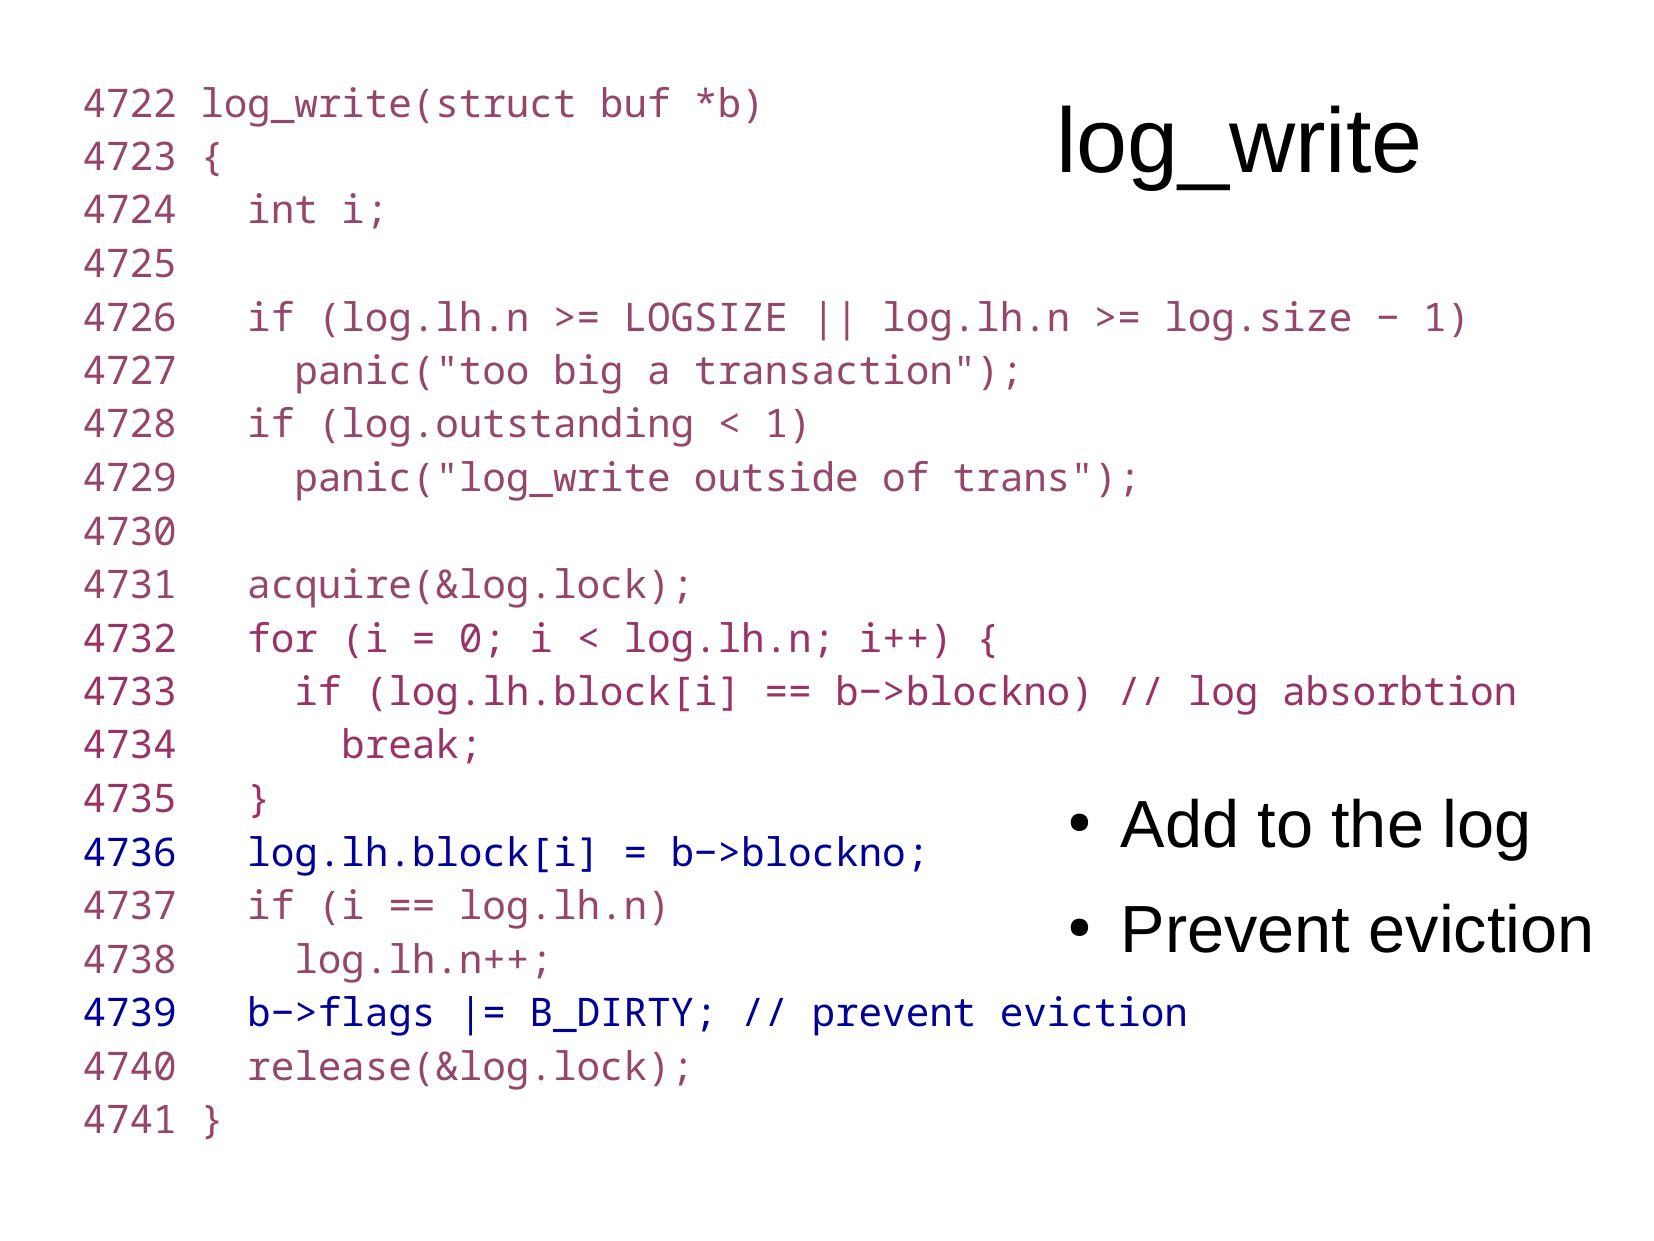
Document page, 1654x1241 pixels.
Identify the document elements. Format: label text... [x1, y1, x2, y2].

list 4722 log_write(struct buf *b) 4723 { 4724 int i; 4725 4726 if (log.lh.n >= LOGSIZE || log.lh.n >= log.size − 1) 4727 panic("too big a transaction"); 4728 if (log.outstanding < 1) 4729 panic("log_write outside of trans"); 4730 4731 acquire(&log.lock); 4732 for (i = 0; i < log.lh.n; i++) { 4733 if (log.lh.block[i] == b−>blockno) // log absorbtion 4734 break; 4735 } 4736 log.lh.block[i] = b−>blockno; 4737 if (i == log.lh.n) 4738 log.lh.n++; 4739 b−>flags |= B_DIRTY; // prevent eviction 4740 release(&log.lock); 4741 } [82, 75, 1571, 1163]
title log_write [904, 37, 1576, 245]
list Add to the log Prevent eviction [1050, 787, 1613, 1013]
